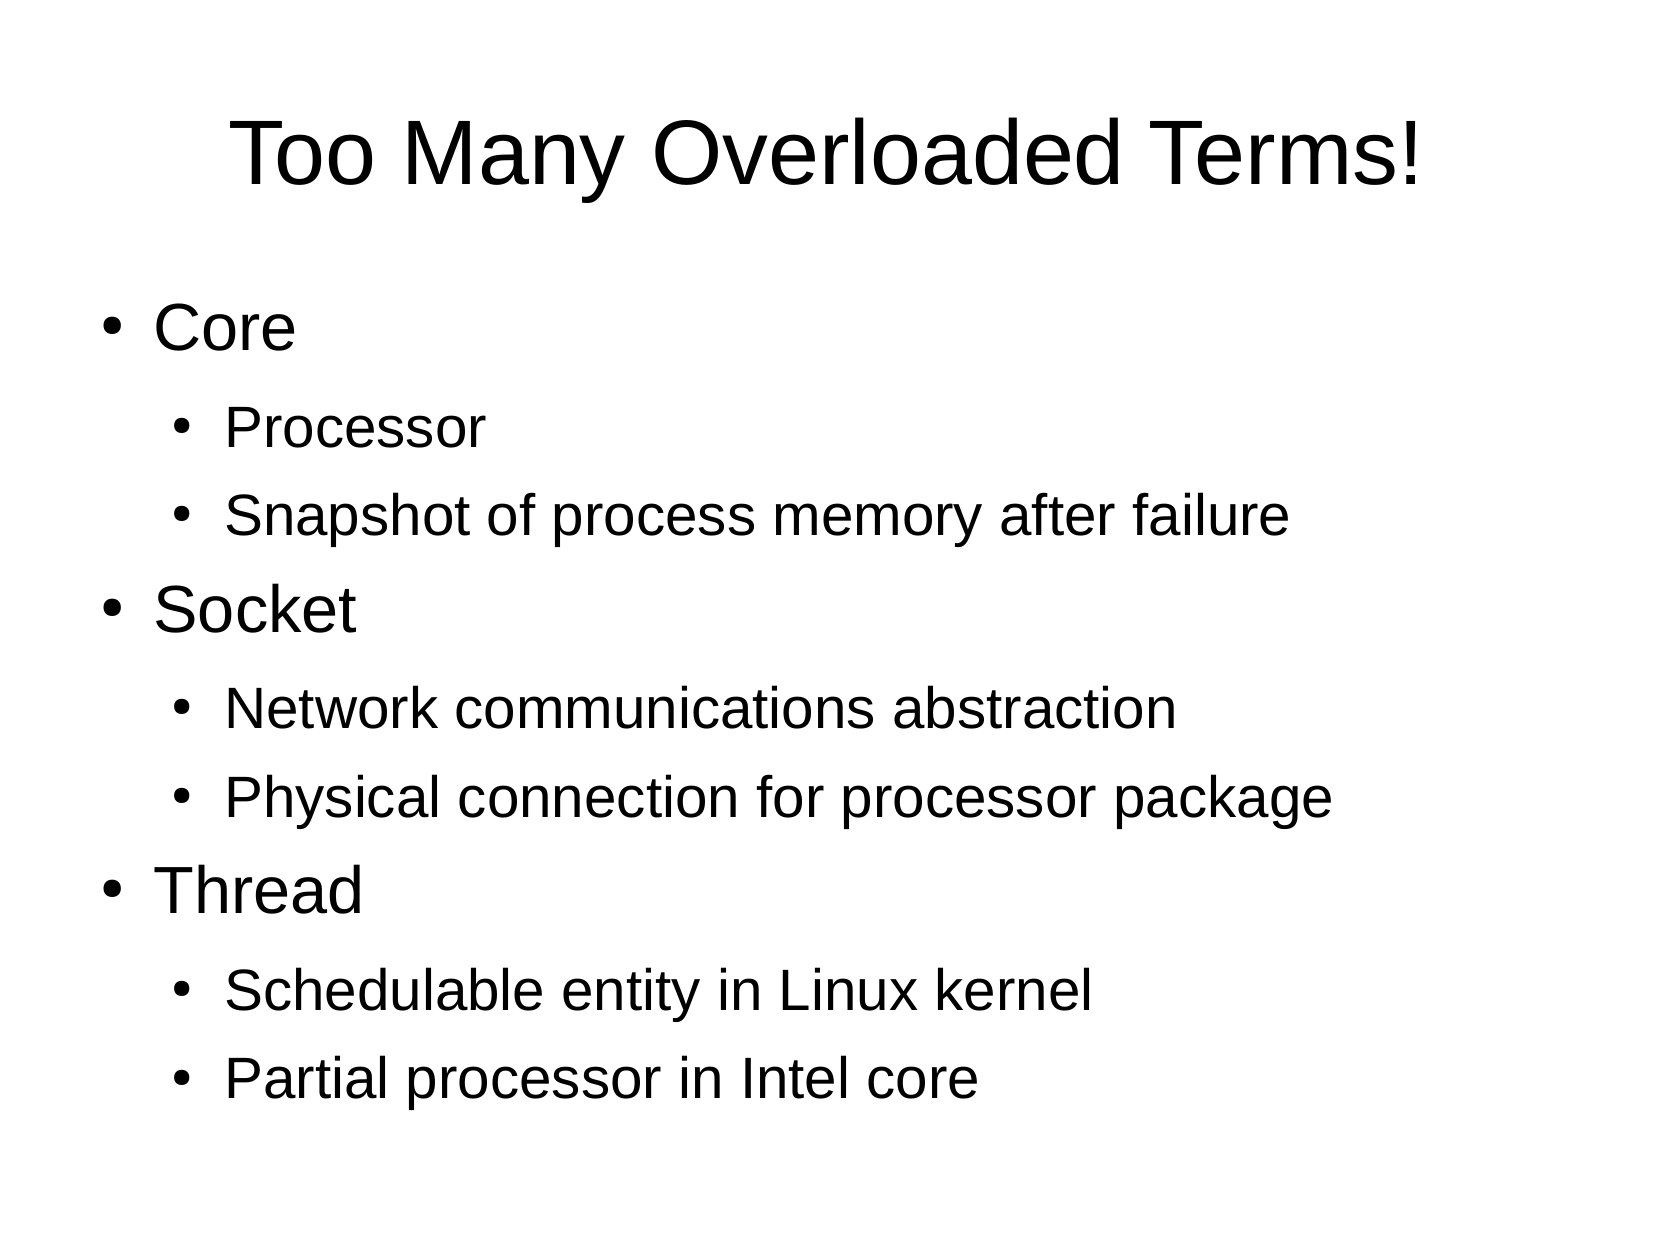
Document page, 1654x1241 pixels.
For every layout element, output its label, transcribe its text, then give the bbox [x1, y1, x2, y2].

list Core Processor Snapshot of process memory after failure Socket Network communications abstraction Physical connection for processor package Thread Schedulable entity in Linux kernel Partial processor in Intel core [82, 290, 1571, 1112]
title Too Many Overloaded Terms! [82, 56, 1571, 250]
